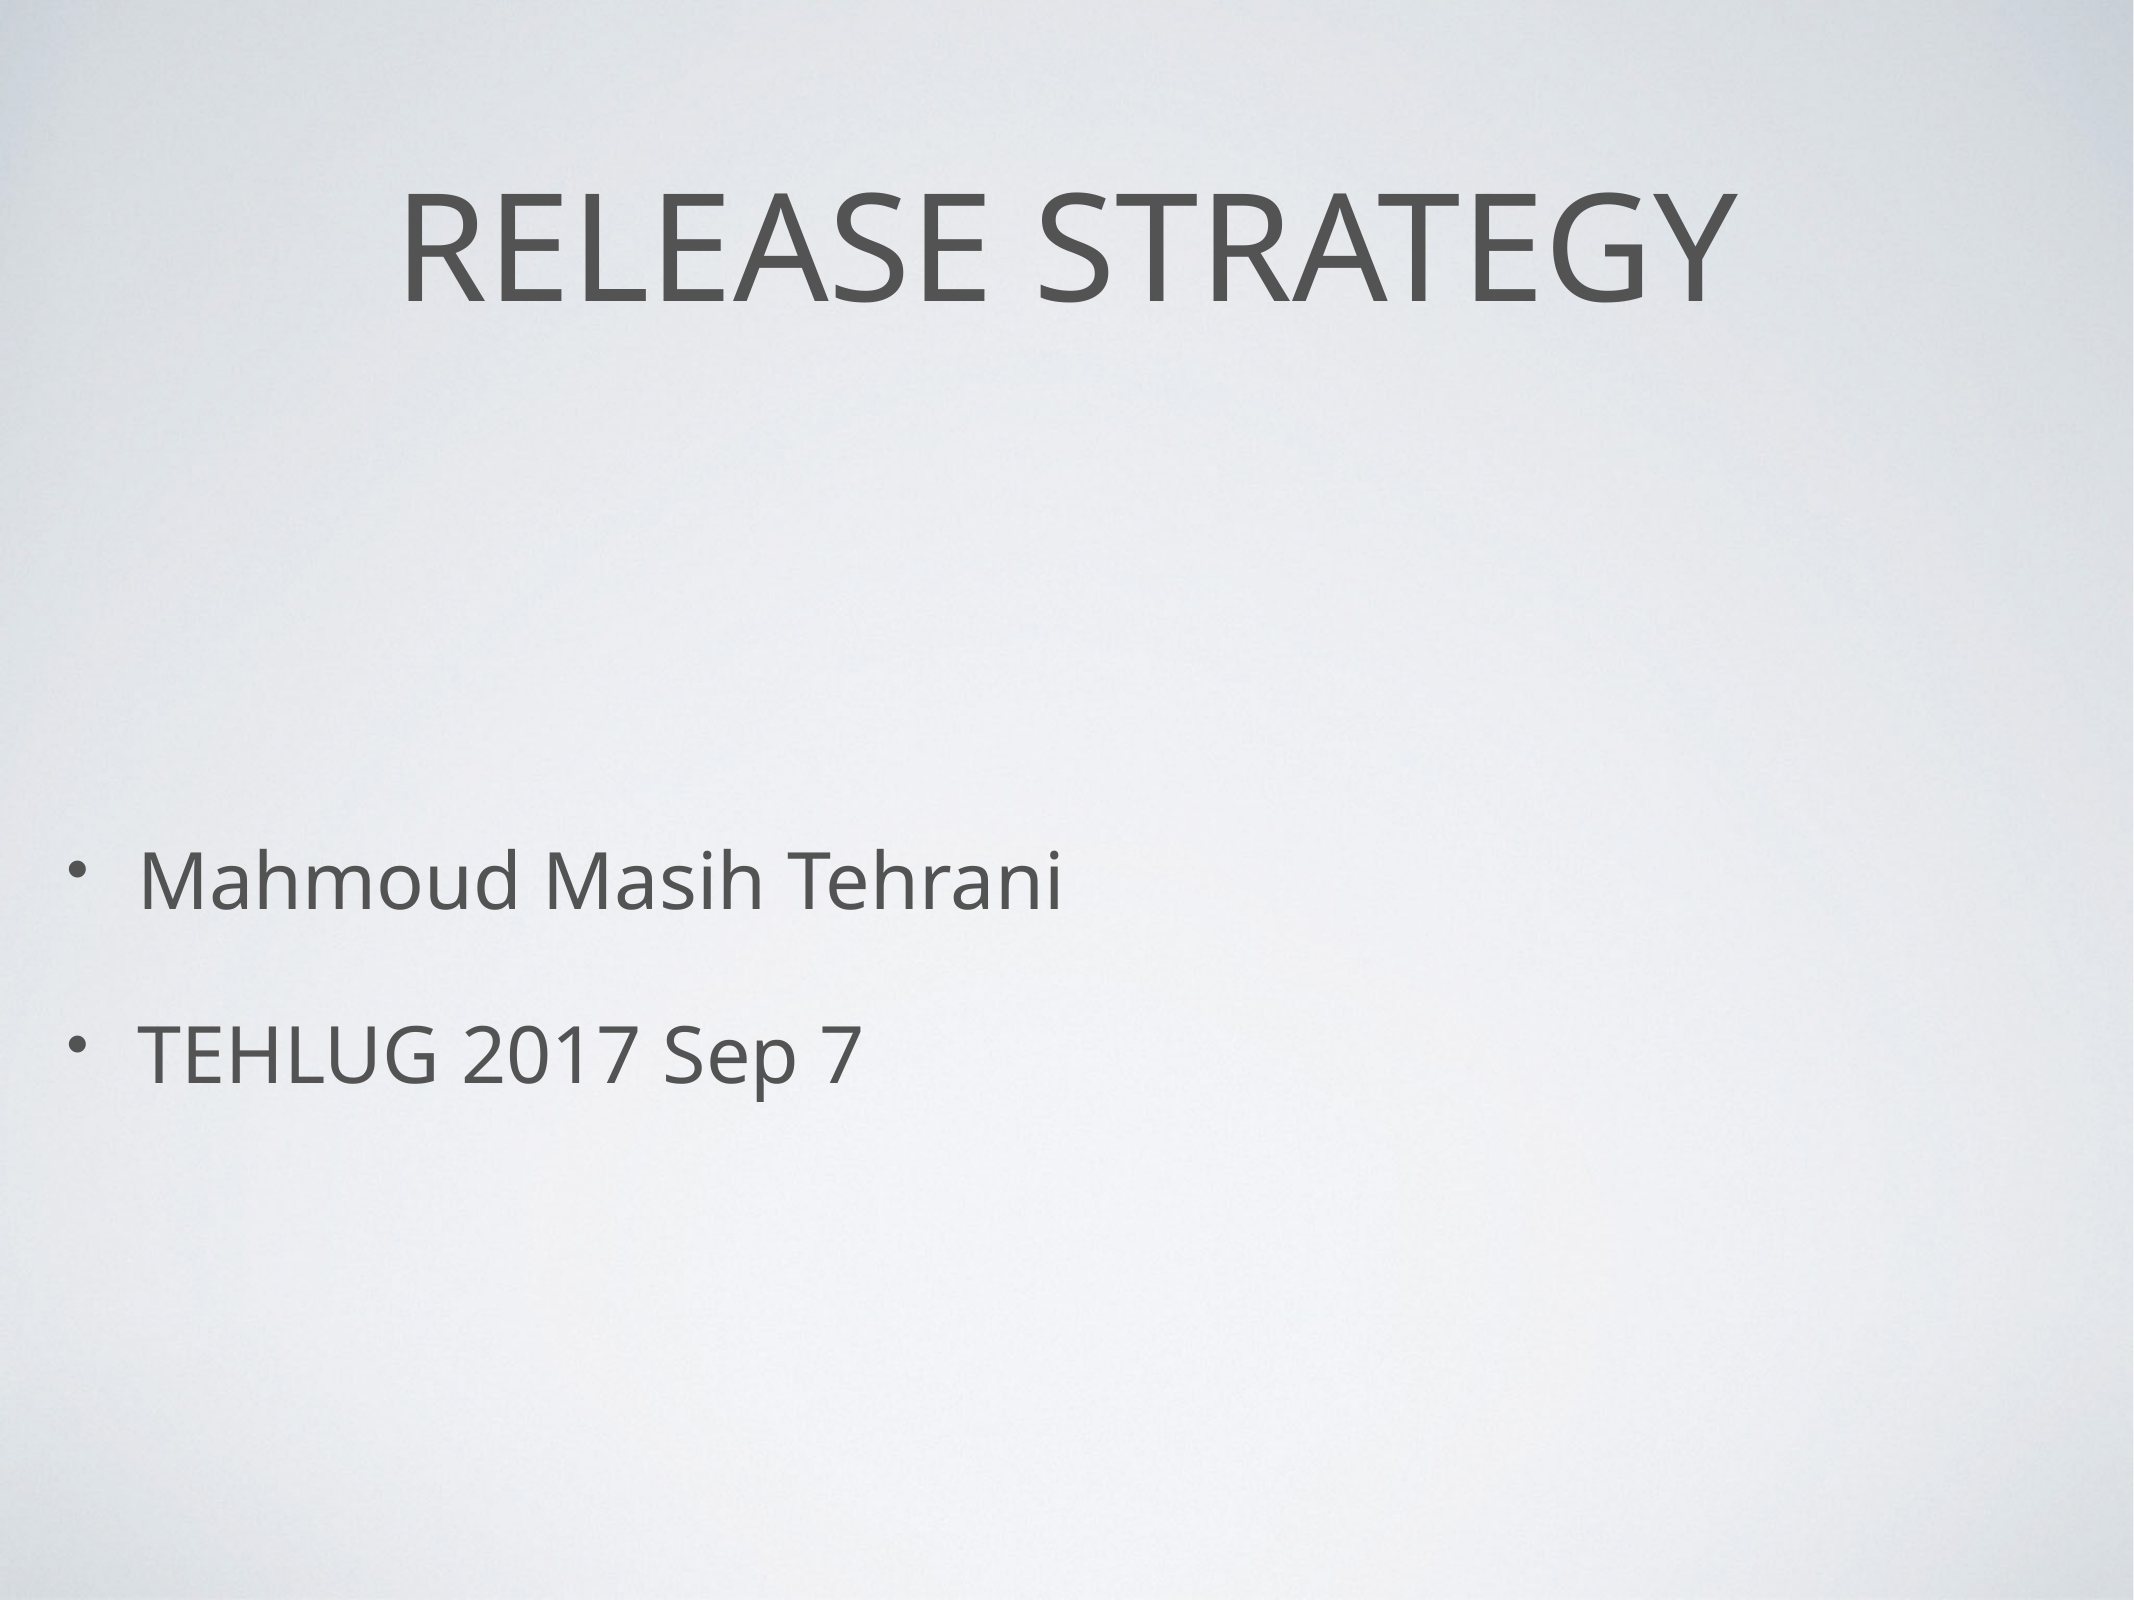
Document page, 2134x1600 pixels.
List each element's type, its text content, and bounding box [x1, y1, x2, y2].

picture [0, 0, 2134, 1600]
subtitle Mahmoud Masih Tehrani TEHLUG 2017 Sep 7 [58, 447, 2075, 1482]
title Release Strategy [58, 41, 2075, 442]
